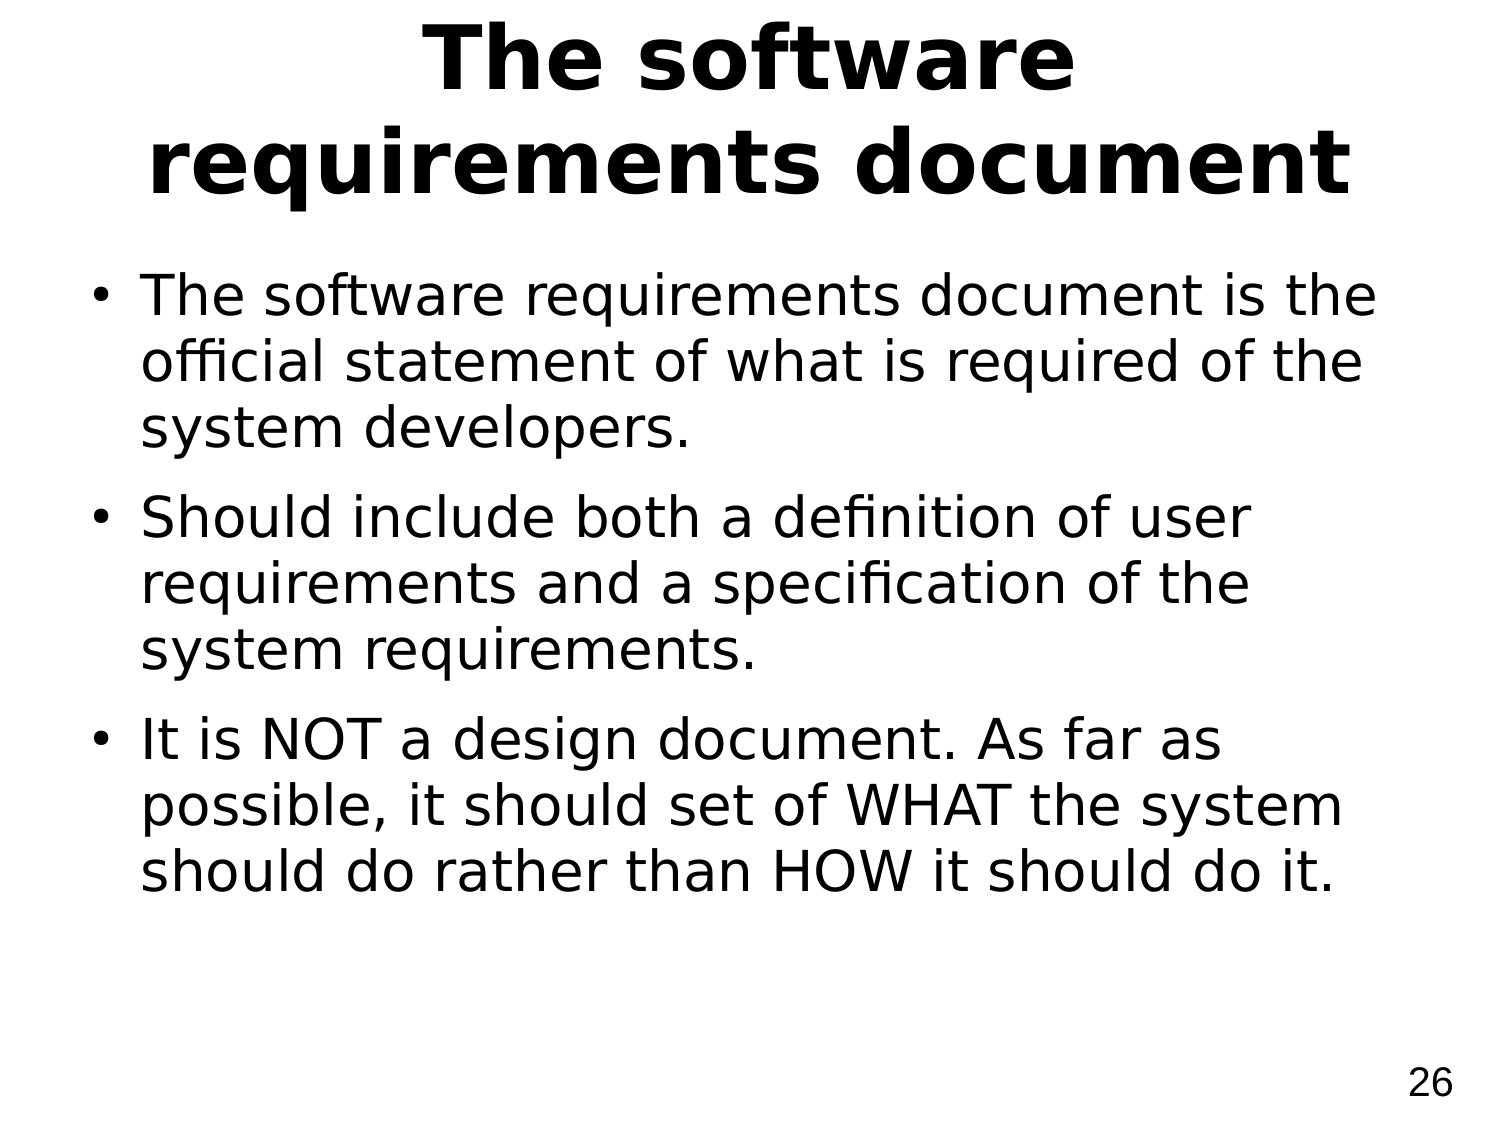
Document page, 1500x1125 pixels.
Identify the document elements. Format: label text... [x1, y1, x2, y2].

list The software requirements document is the official statement of what is required of the system developers. Should include both a definition of user requirements and a specification of the system requirements. It is NOT a design document. As far as possible, it should set of WHAT the system should do rather than HOW it should do it. [75, 263, 1425, 916]
title The software requirements document [75, 7, 1425, 215]
